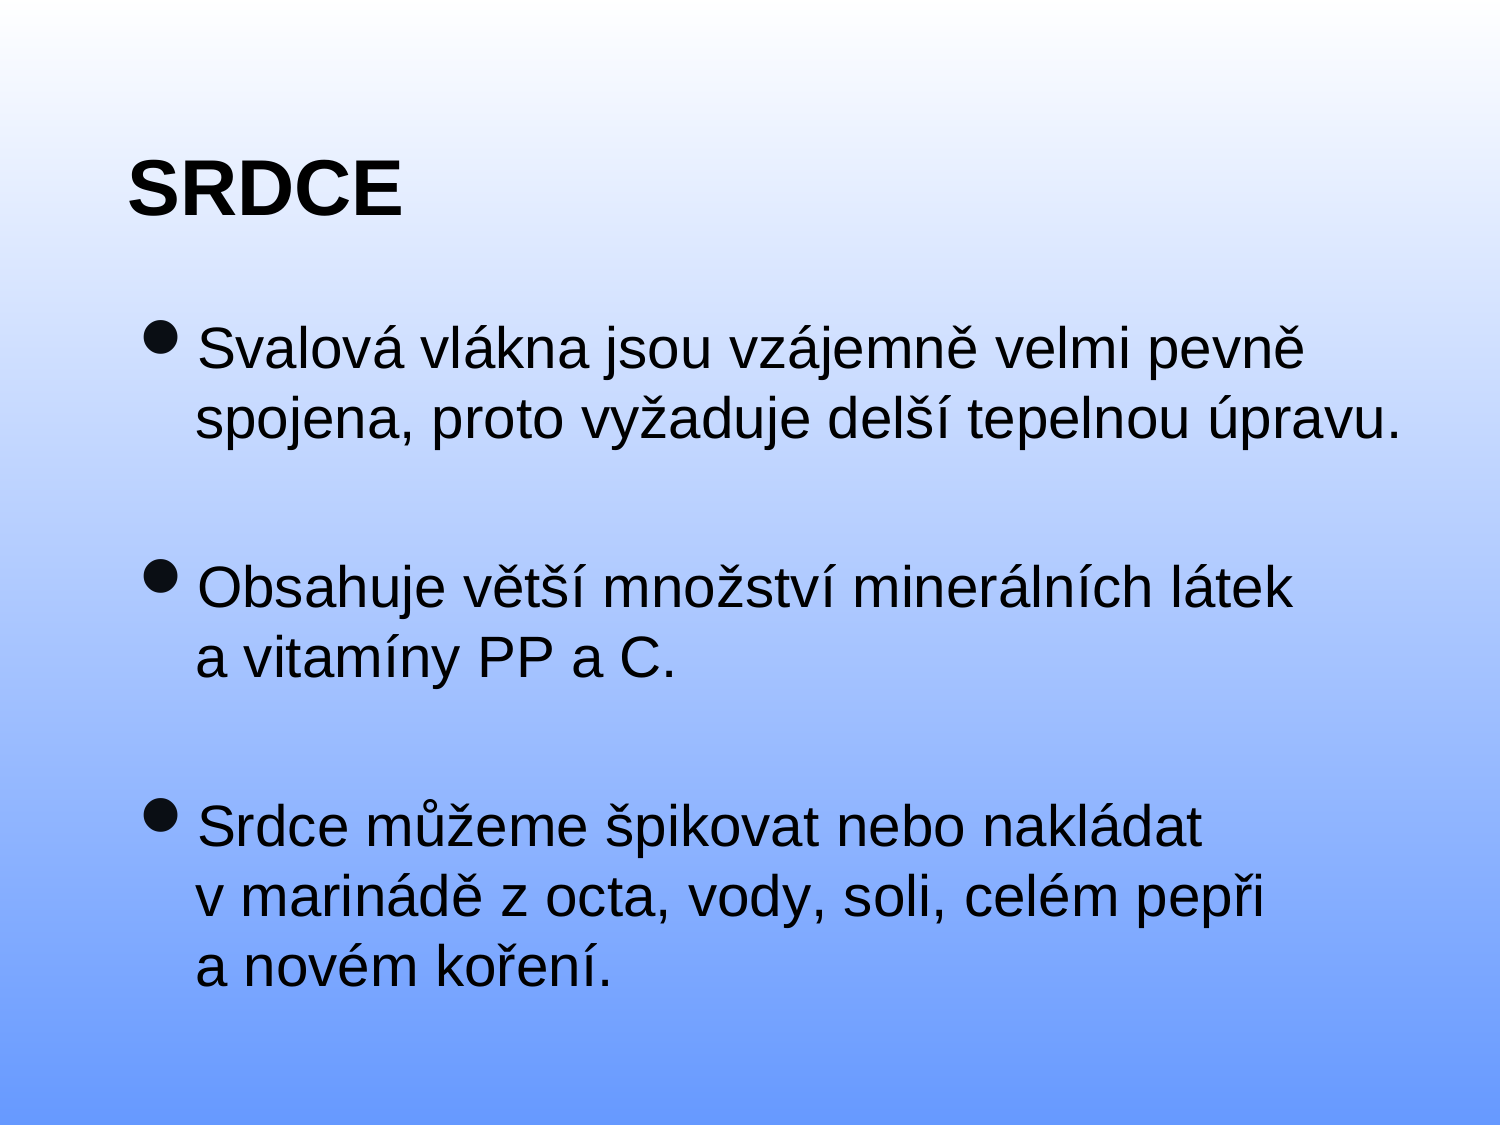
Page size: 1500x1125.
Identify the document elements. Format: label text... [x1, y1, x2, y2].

title SRDCE [112, 90, 1463, 278]
list Svalová vlákna jsou vzájemně velmi pevně spojena, proto vyžaduje delší tepelnou úpravu. Obsahuje větší množství minerálních látek a vitamíny PP a C. Srdce můžeme špikovat nebo nakládat v marinádě z octa, vody, soli, celém pepři a novém koření. [123, 302, 1449, 1046]
